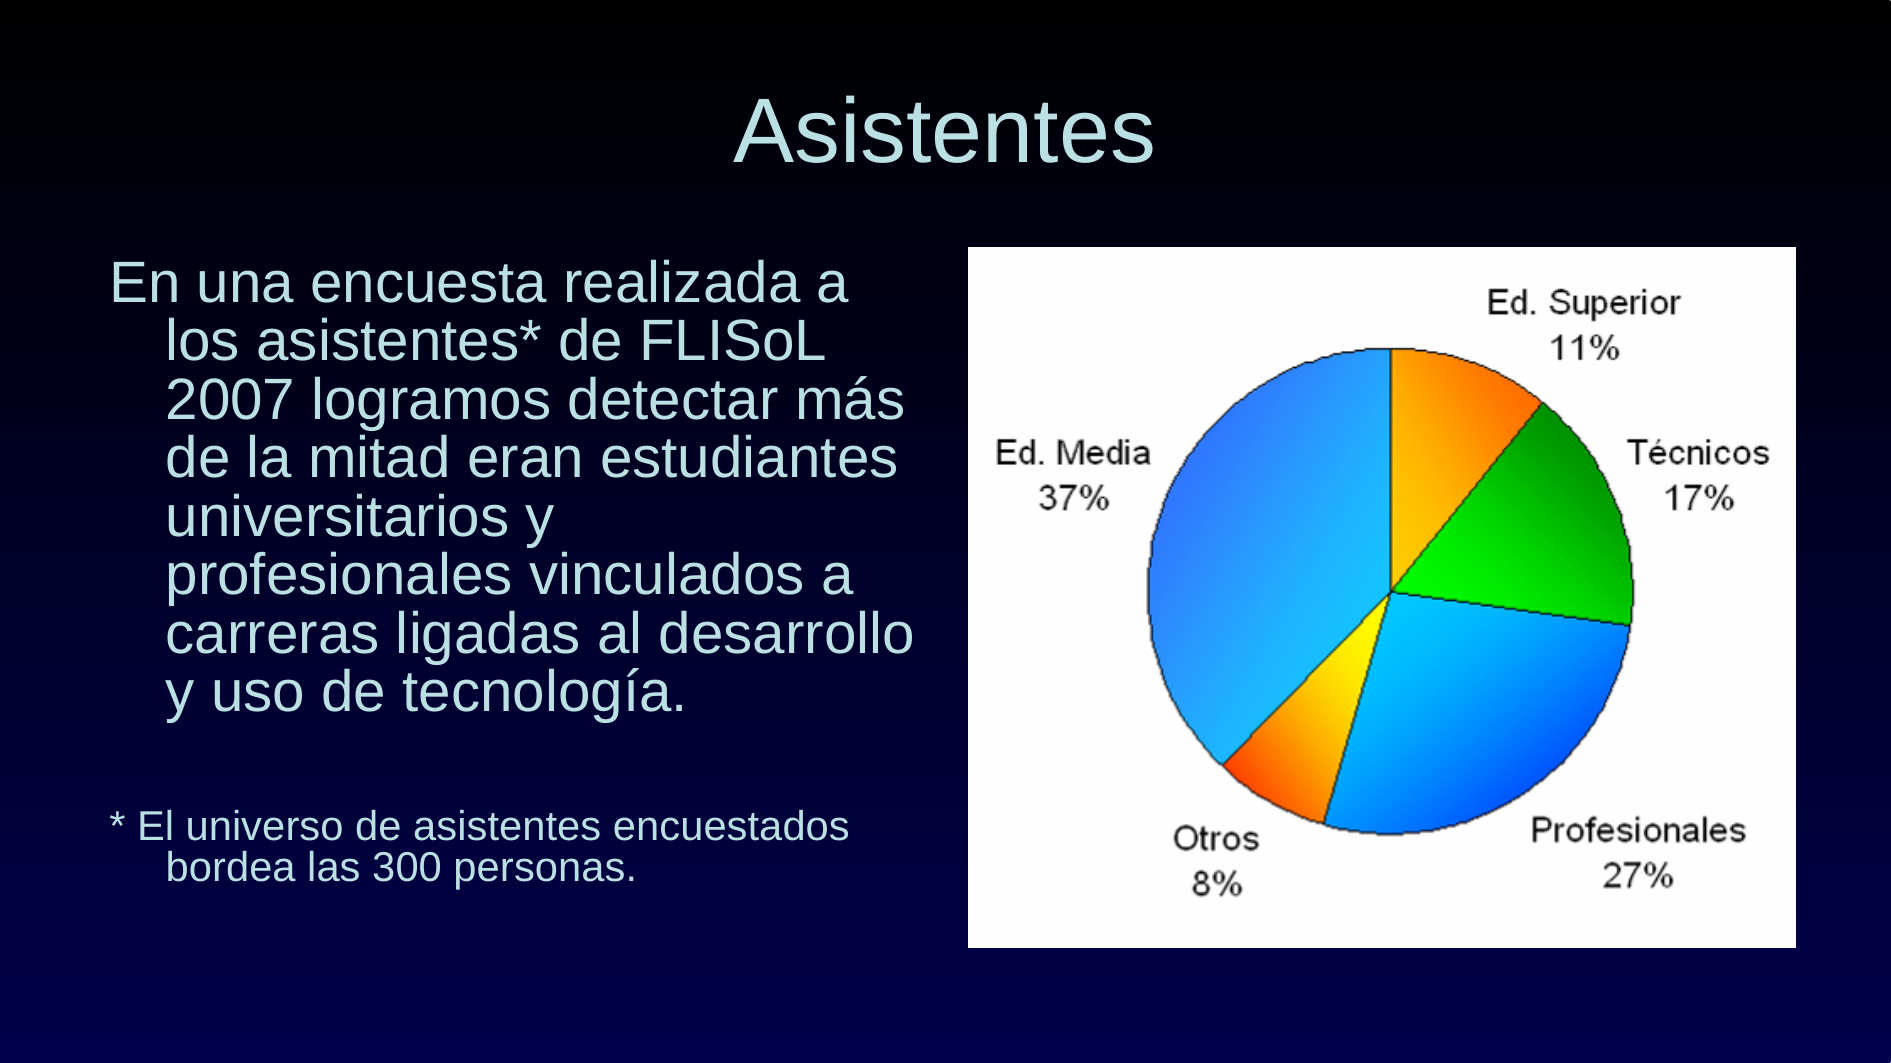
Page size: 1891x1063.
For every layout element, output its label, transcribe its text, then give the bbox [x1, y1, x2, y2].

list En una encuesta realizada a los asistentes* de FLISoL 2007 logramos detectar más de la mitad eran estudiantes universitarios y profesionales vinculados a carreras ligadas al desarrollo y uso de tecnología. * El universo de asistentes encuestados bordea las 300 personas. [94, 247, 933, 950]
title Asistentes [94, 42, 1796, 220]
picture [968, 247, 1796, 948]
